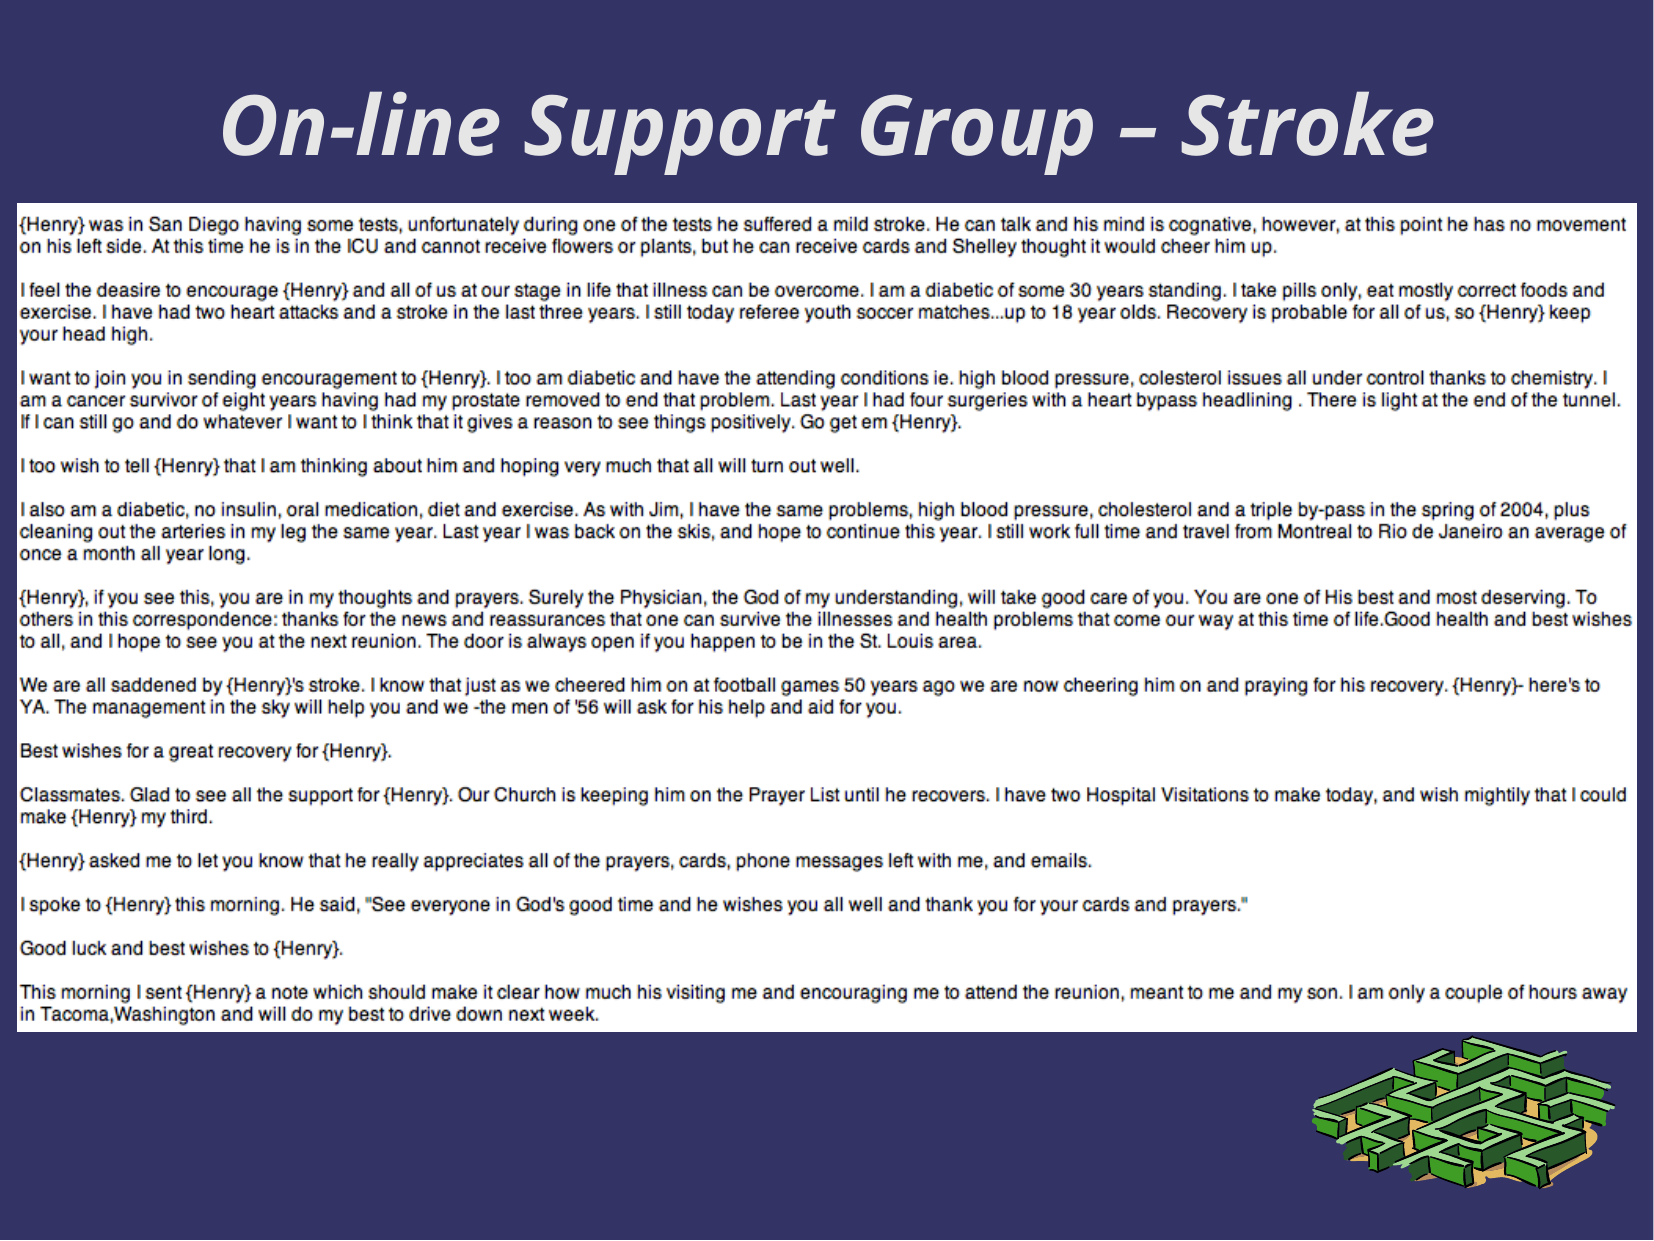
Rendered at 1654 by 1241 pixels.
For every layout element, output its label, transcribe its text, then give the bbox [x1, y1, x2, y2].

title On-line Support Group – Stroke [121, 19, 1534, 227]
picture [17, 203, 1637, 1032]
